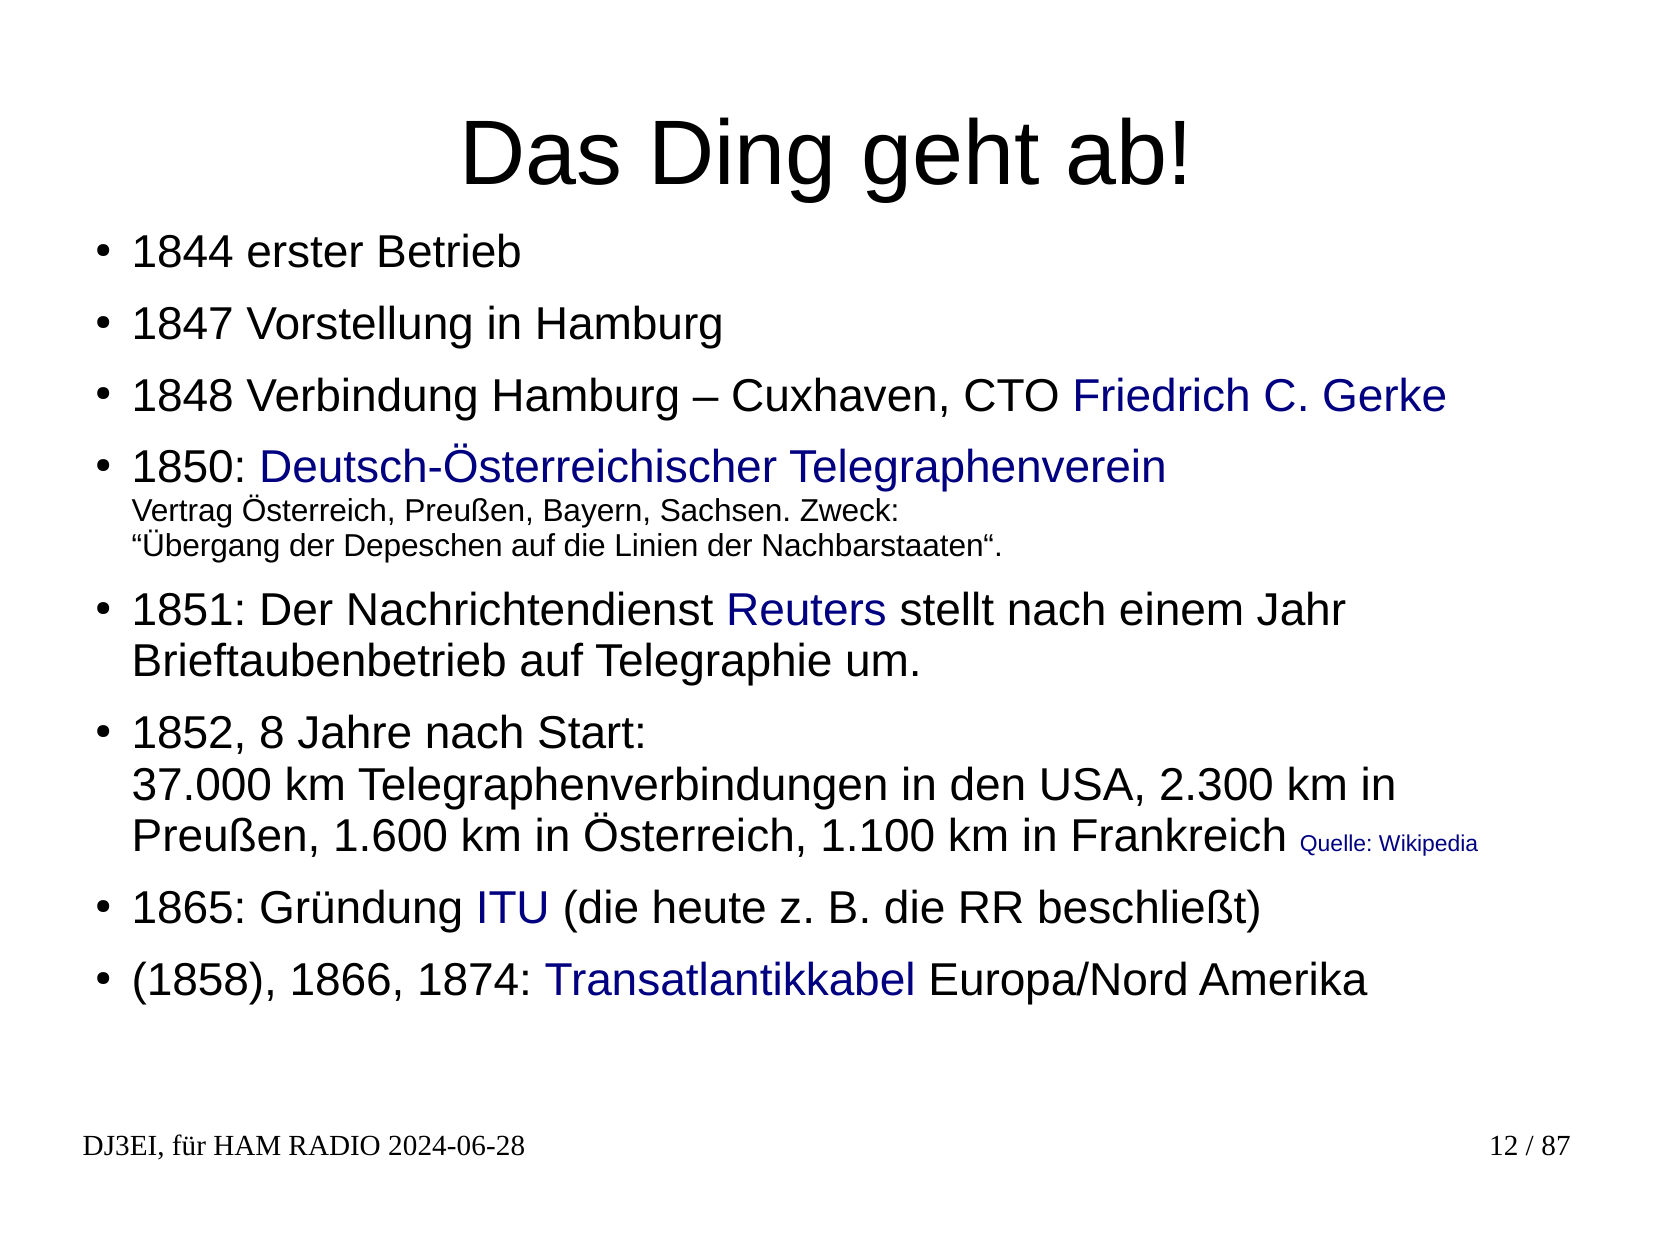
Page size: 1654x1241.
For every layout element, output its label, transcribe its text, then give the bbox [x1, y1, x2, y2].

list 1844 erster Betrieb 1847 Vorstellung in Hamburg 1848 Verbindung Hamburg – Cuxhaven, CTO Friedrich C. Gerke 1850: Deutsch-Österreichischer Telegraphenverein Vertrag Österreich, Preußen, Bayern, Sachsen. Zweck: “Übergang der Depeschen auf die Linien der Nachbarstaaten“. 1851: Der Nachrichtendienst Reuters stellt nach einem Jahr Brieftaubenbetrieb auf Telegraphie um. 1852, 8 Jahre nach Start: 37.000 km Telegraphenverbindungen in den USA, 2.300 km in Preußen, 1.600 km in Österreich, 1.100 km in Frankreich Quelle: Wikipedia 1865: Gründung ITU (die heute z. B. die RR beschließt) (1858), 1866, 1874: Transatlantikkabel Europa/Nord Amerika [82, 225, 1571, 1016]
title Das Ding geht ab! [82, 49, 1571, 225]
